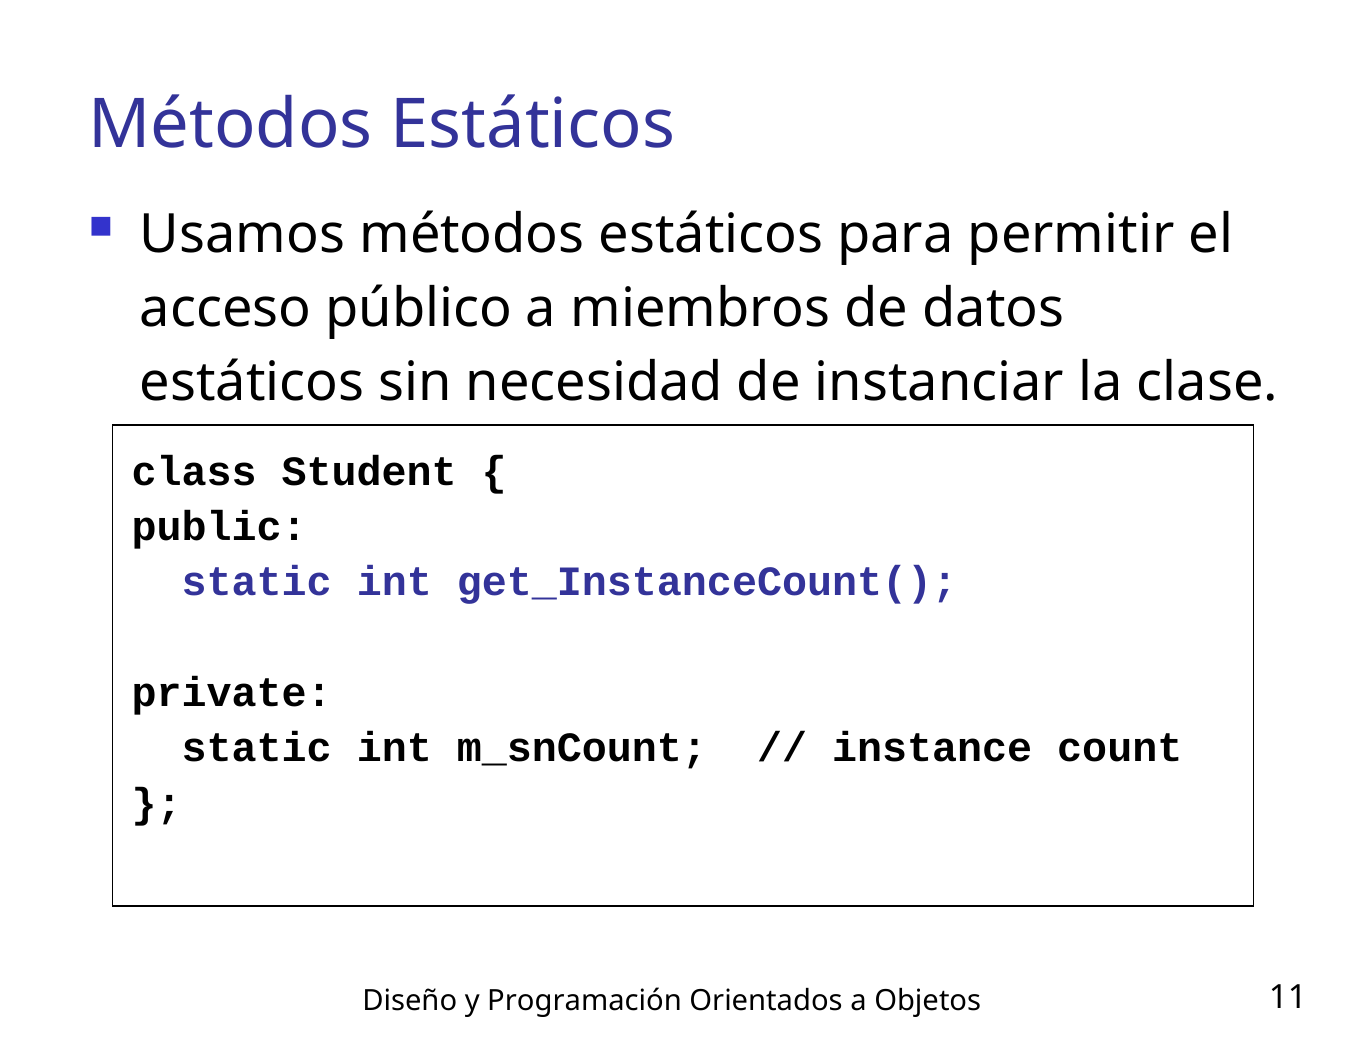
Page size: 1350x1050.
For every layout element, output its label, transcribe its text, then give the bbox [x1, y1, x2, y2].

list Usamos métodos estáticos para permitir el acceso público a miembros de datos estáticos sin necesidad de instanciar la clase. [75, 187, 1316, 938]
title Métodos Estáticos [75, 23, 1319, 175]
